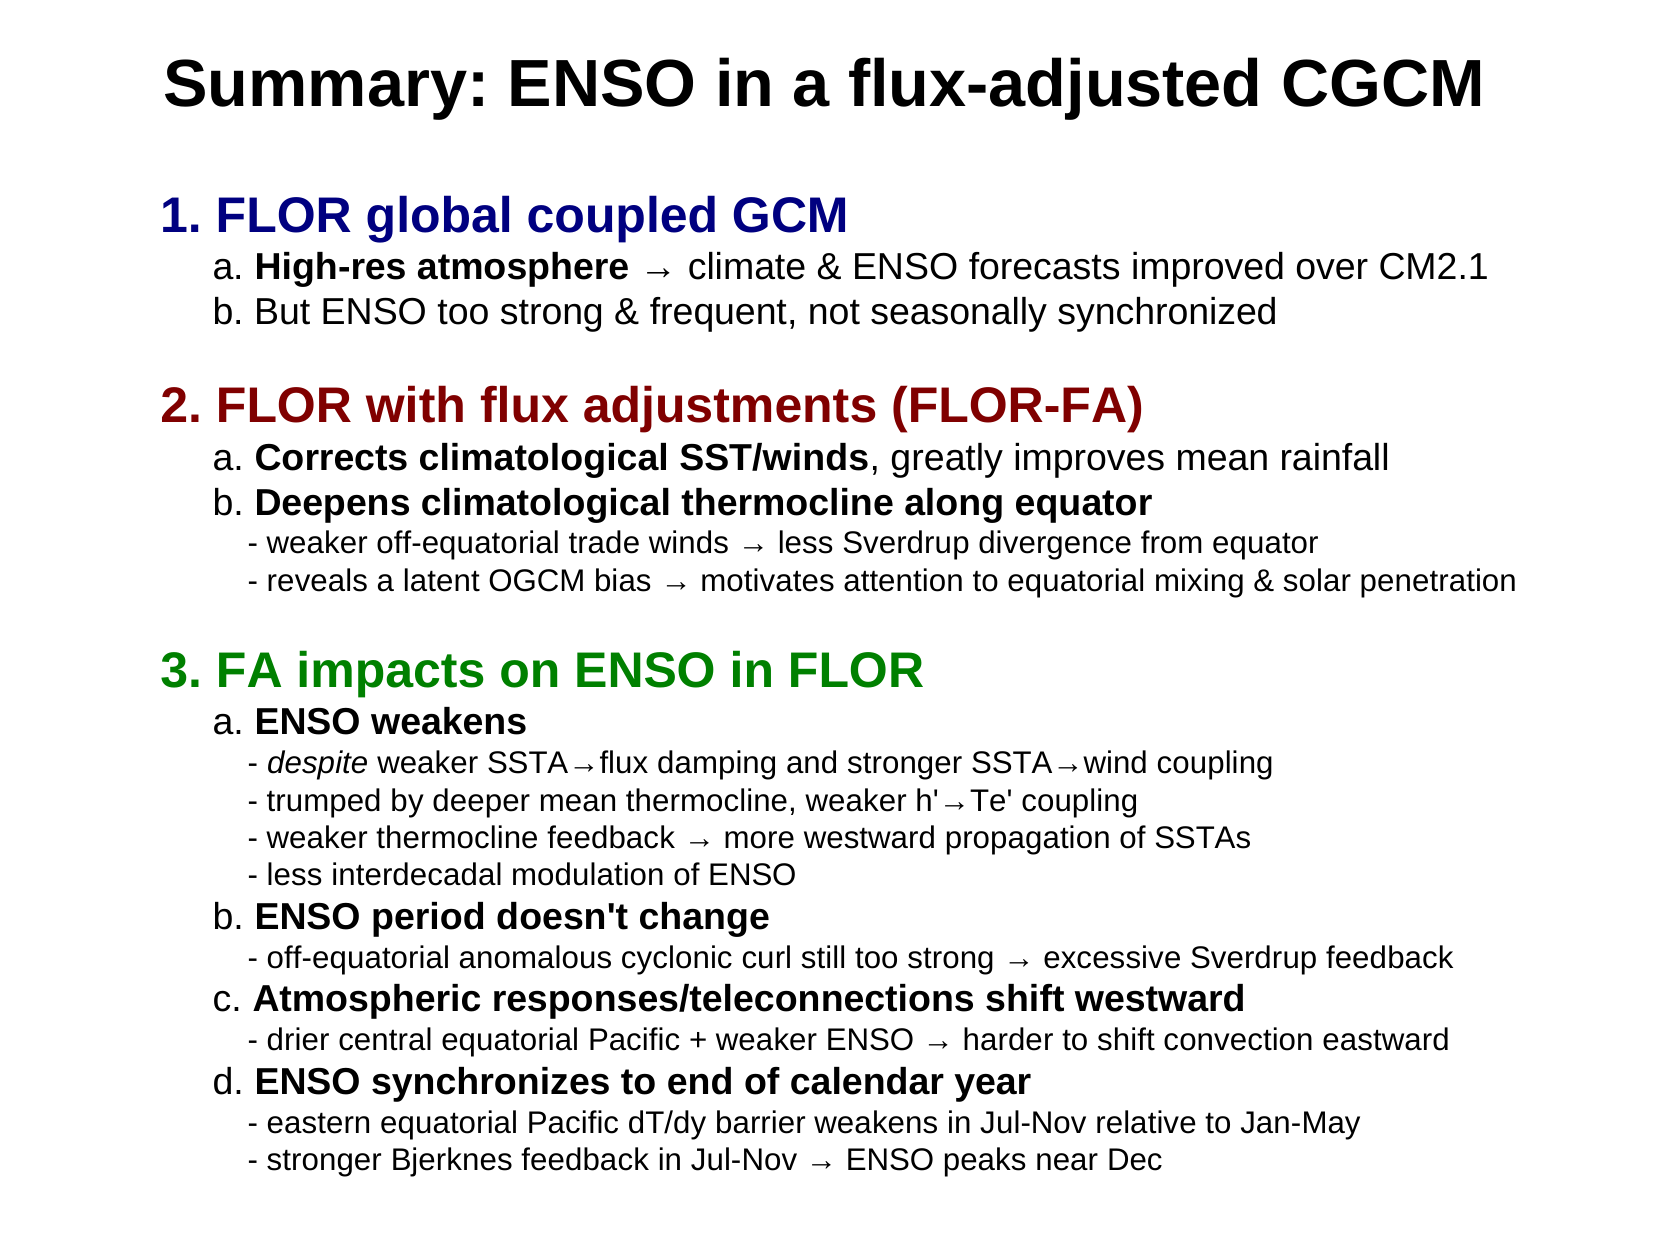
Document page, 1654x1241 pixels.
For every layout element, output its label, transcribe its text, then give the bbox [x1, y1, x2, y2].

text_box Summary: ENSO in a flux-adjusted CGCM [37, 47, 1613, 122]
text_box 2. FLOR with flux adjustments (FLOR-FA) a. Corrects climatological SST/winds, greatly improves mean rainfall b. Deepens climatological thermocline along equator - weaker off-equatorial trade winds → less Sverdrup divergence from equator - reveals a latent OGCM bias → motivates attention to equatorial mixing & solar penetration [160, 369, 1592, 598]
text_box 3. FA impacts on ENSO in FLOR a. ENSO weakens - despite weaker SSTA→flux damping and stronger SSTA→wind coupling - trumped by deeper mean thermocline, weaker h'→Te' coupling - weaker thermocline feedback → more westward propagation of SSTAs - less interdecadal modulation of ENSO b. ENSO period doesn't change - off-equatorial anomalous cyclonic curl still too strong → excessive Sverdrup feedback c. Atmospheric responses/teleconnections shift westward - drier central equatorial Pacific + weaker ENSO → harder to shift convection eastward d. ENSO synchronizes to end of calendar year - eastern equatorial Pacific dT/dy barrier weakens in Jul-Nov relative to Jan-May - stronger Bjerknes feedback in Jul-Nov → ENSO peaks near Dec [160, 633, 1592, 1177]
text_box 1. FLOR global coupled GCM a. High-res atmosphere → climate & ENSO forecasts improved over CM2.1 b. But ENSO too strong & frequent, not seasonally synchronized [160, 178, 1592, 333]
